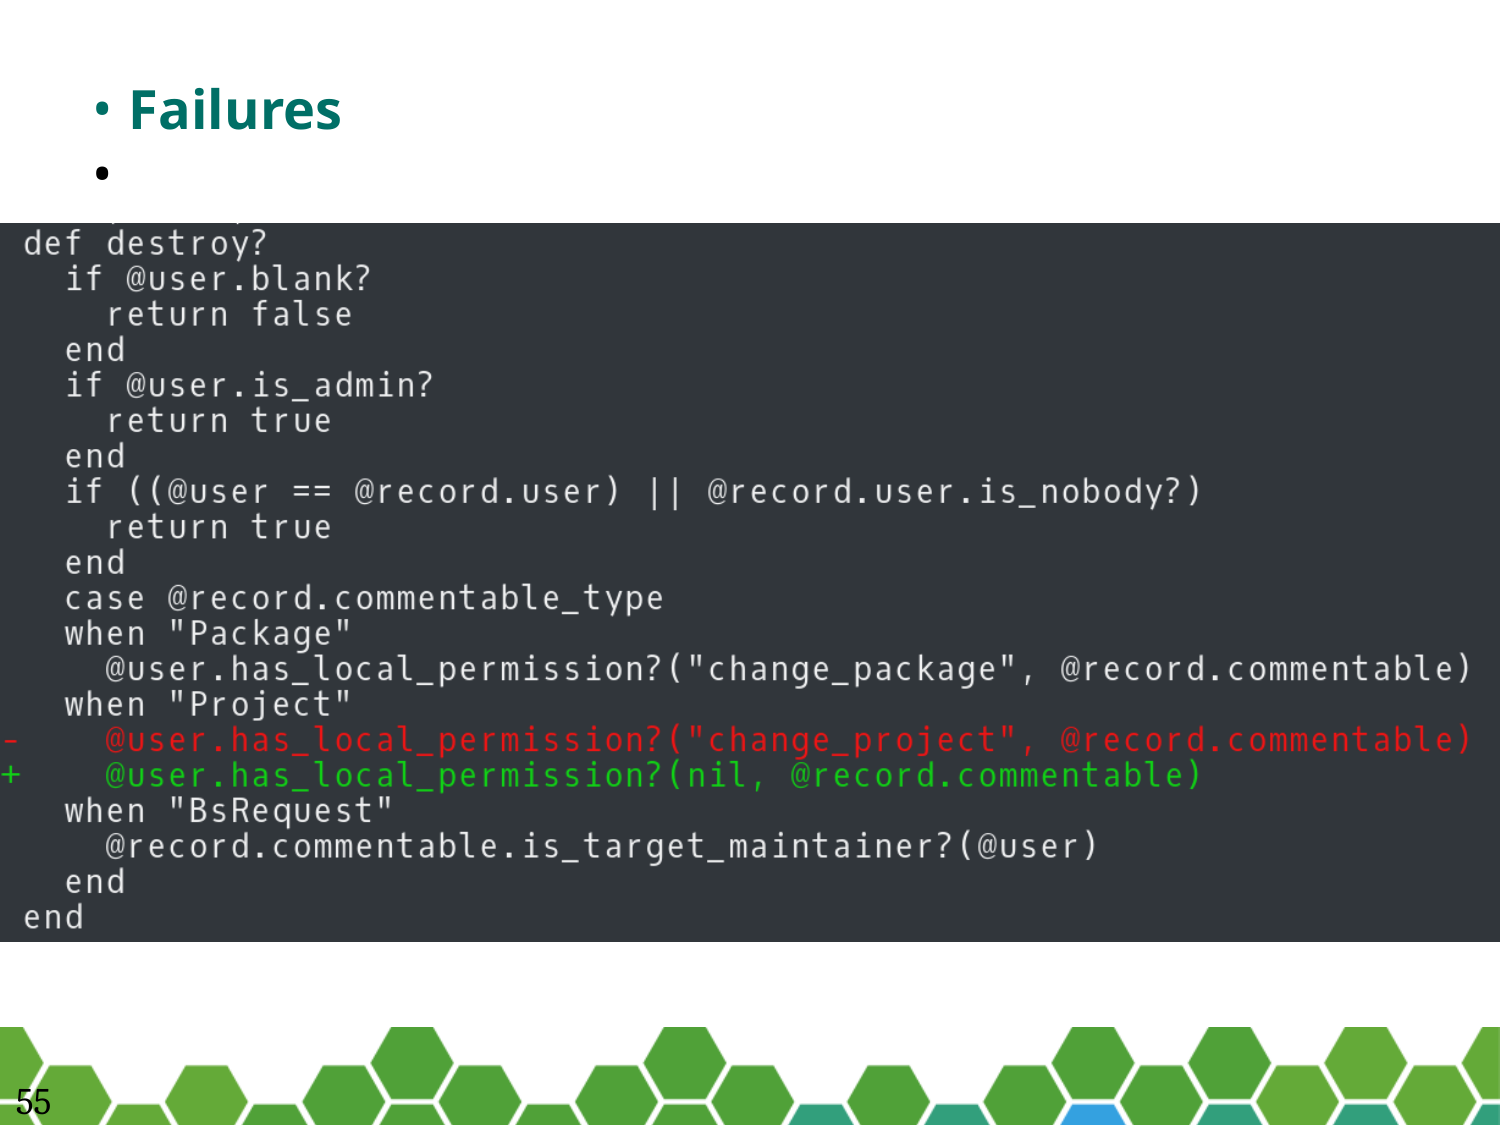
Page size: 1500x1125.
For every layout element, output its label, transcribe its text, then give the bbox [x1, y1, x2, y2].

picture [0, 223, 1500, 942]
picture [0, 1027, 1500, 1125]
text_box Failures [92, 75, 1467, 223]
